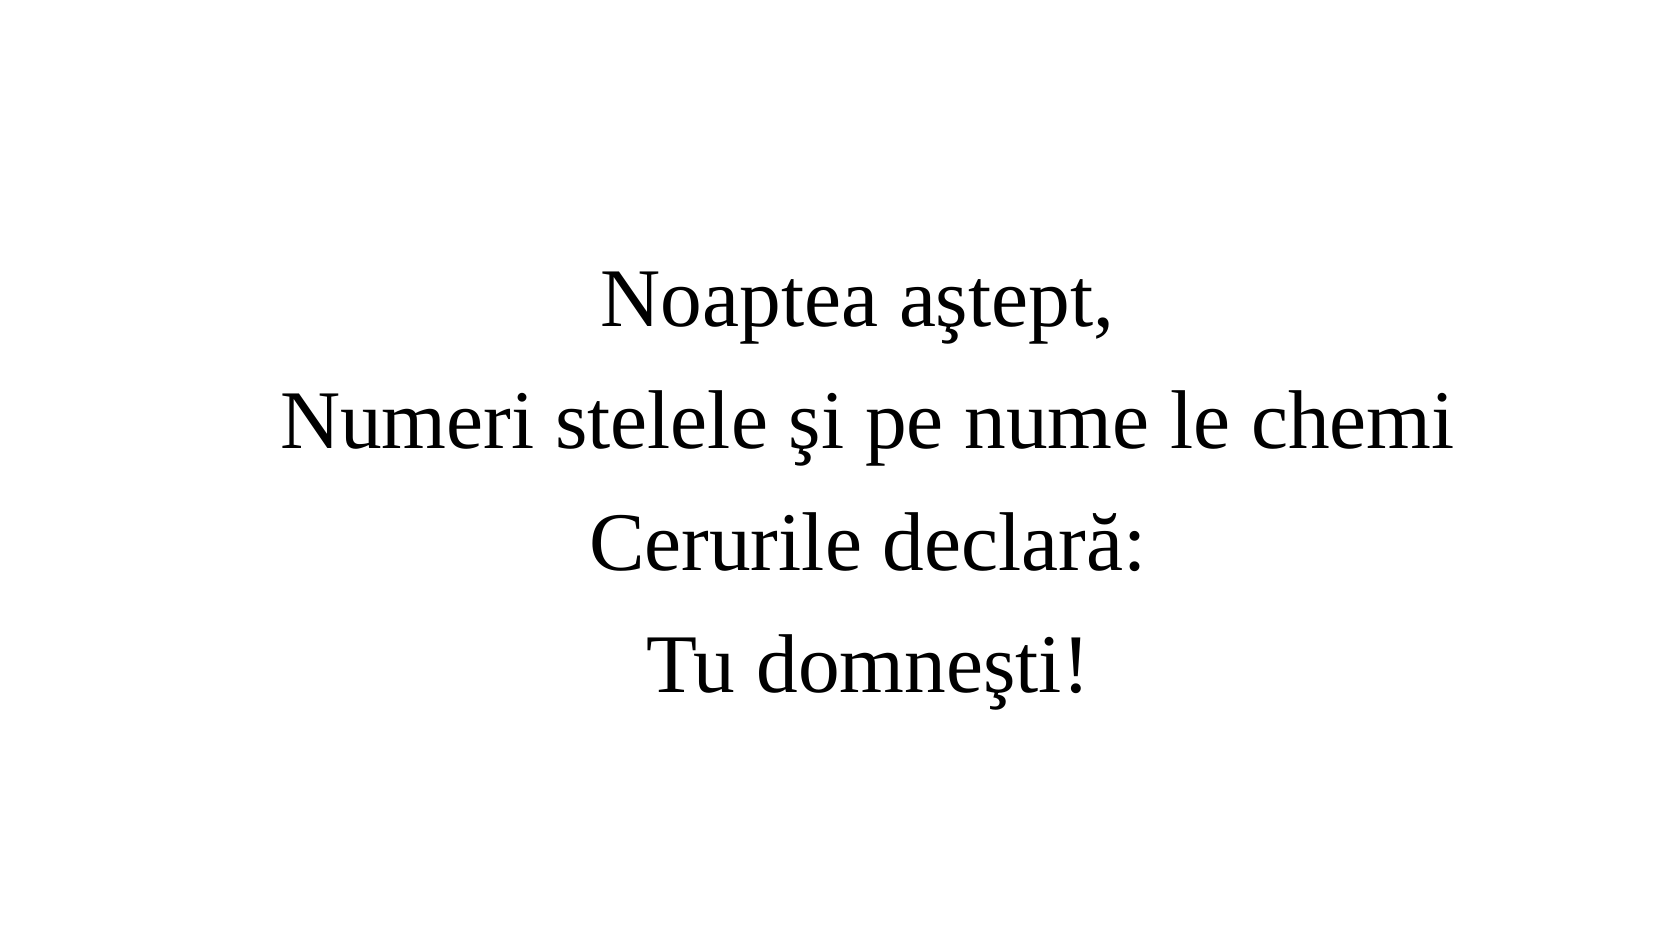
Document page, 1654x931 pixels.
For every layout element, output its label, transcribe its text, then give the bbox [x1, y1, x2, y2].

subtitle Noaptea aştept, Numeri stelele şi pe nume le chemi Cerurile declară: Tu domneşti! [153, 239, 1583, 713]
